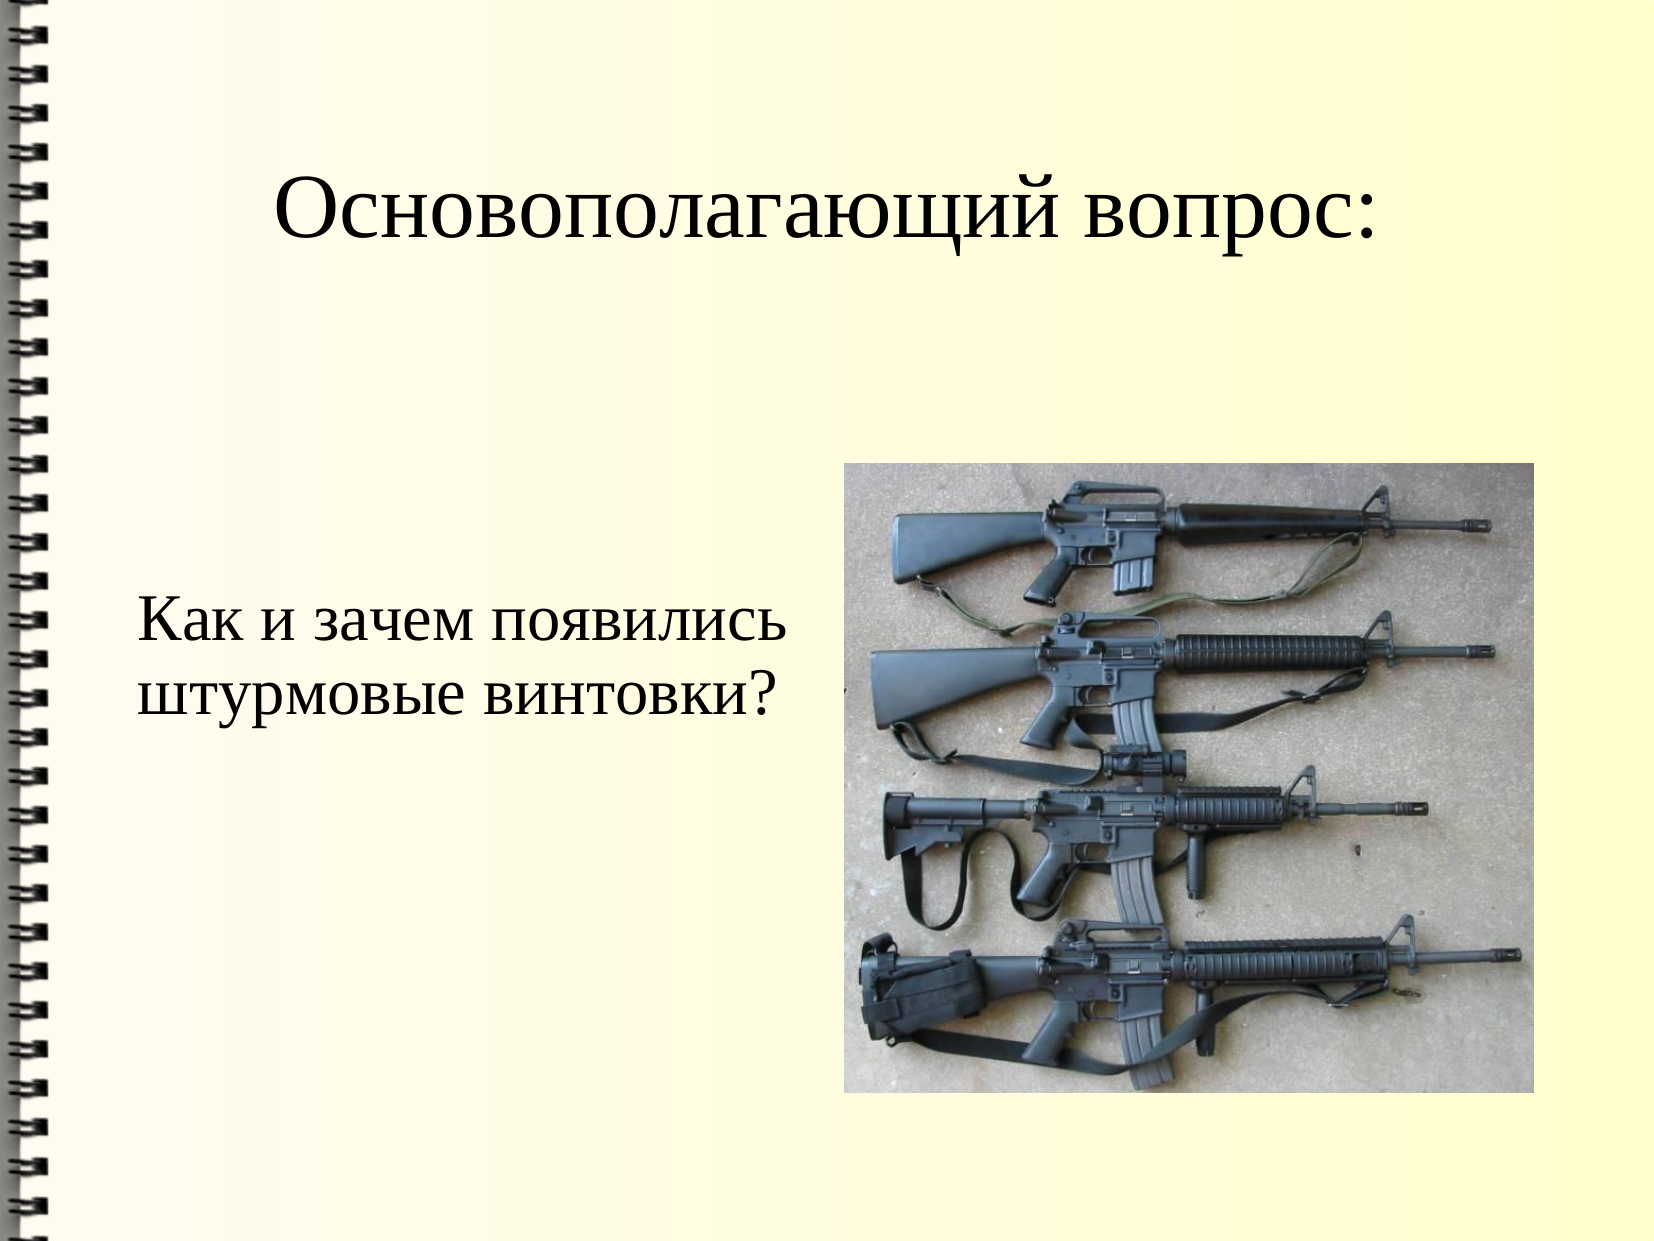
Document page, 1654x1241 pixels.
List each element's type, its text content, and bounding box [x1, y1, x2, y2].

picture [844, 463, 1534, 1093]
picture [0, 0, 1654, 1241]
title Основополагающий вопрос: [121, 102, 1534, 311]
list Как и зачем появились штурмовые винтовки? [137, 580, 827, 1093]
